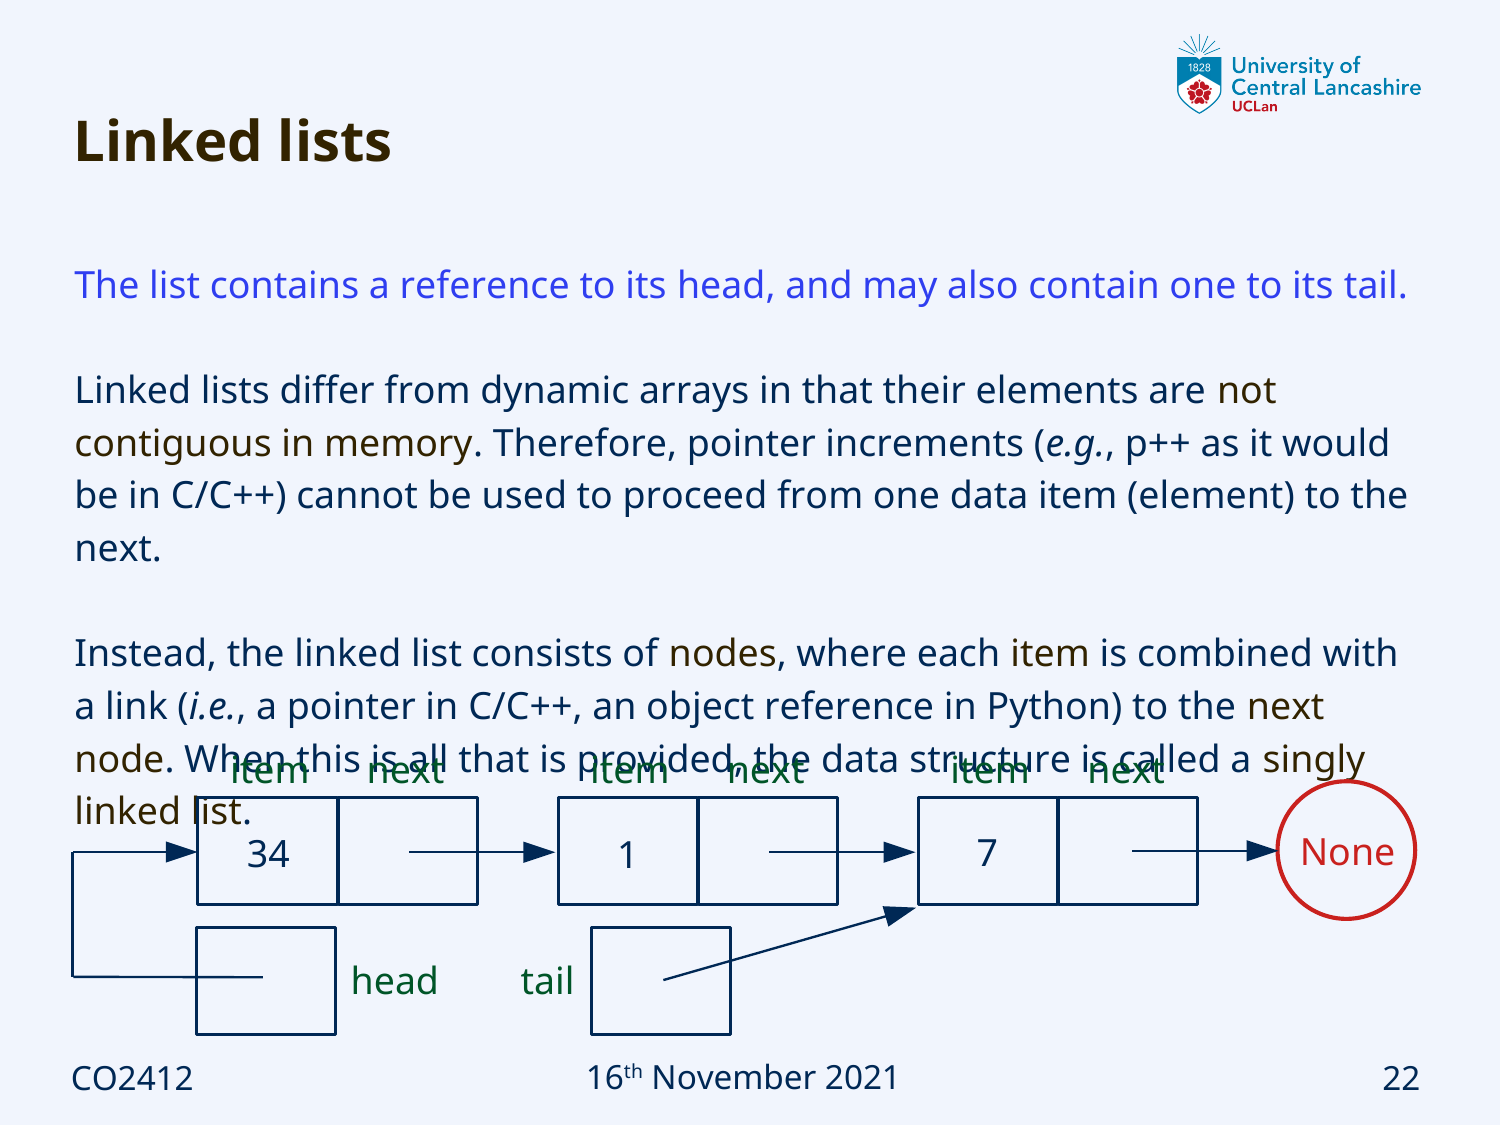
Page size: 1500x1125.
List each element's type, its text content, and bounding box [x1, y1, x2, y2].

text_box head [334, 949, 456, 1010]
text_box item [569, 738, 691, 799]
text_box item [929, 738, 1051, 799]
text_box 1 [575, 823, 681, 883]
picture [1177, 34, 1421, 93]
text_box next [705, 738, 827, 799]
text_box tail [486, 949, 609, 1010]
text_box next [344, 738, 467, 799]
text_box 34 [215, 823, 322, 883]
title Linked lists [58, 93, 1475, 186]
text_box next [1065, 738, 1187, 799]
text_box 7 [934, 821, 1040, 882]
text_box None [1279, 820, 1416, 881]
text_box The list contains a reference to its head, and may also contain one to its tail. Linked lists differ from dynamic arrays in that their elements are not contiguous in memory. Therefore, pointer increments (e.g., p++ as it would be in C/C++) cannot be used to proceed from one data item (element) to the next. Instead, the linked list consists of nodes, where each item is combined with a link (i.e., a pointer in C/C++, an object reference in Python) to the next node. When this is all that is provided, the data structure is called a singly linked list. [59, 246, 1441, 735]
text_box item [209, 738, 331, 799]
